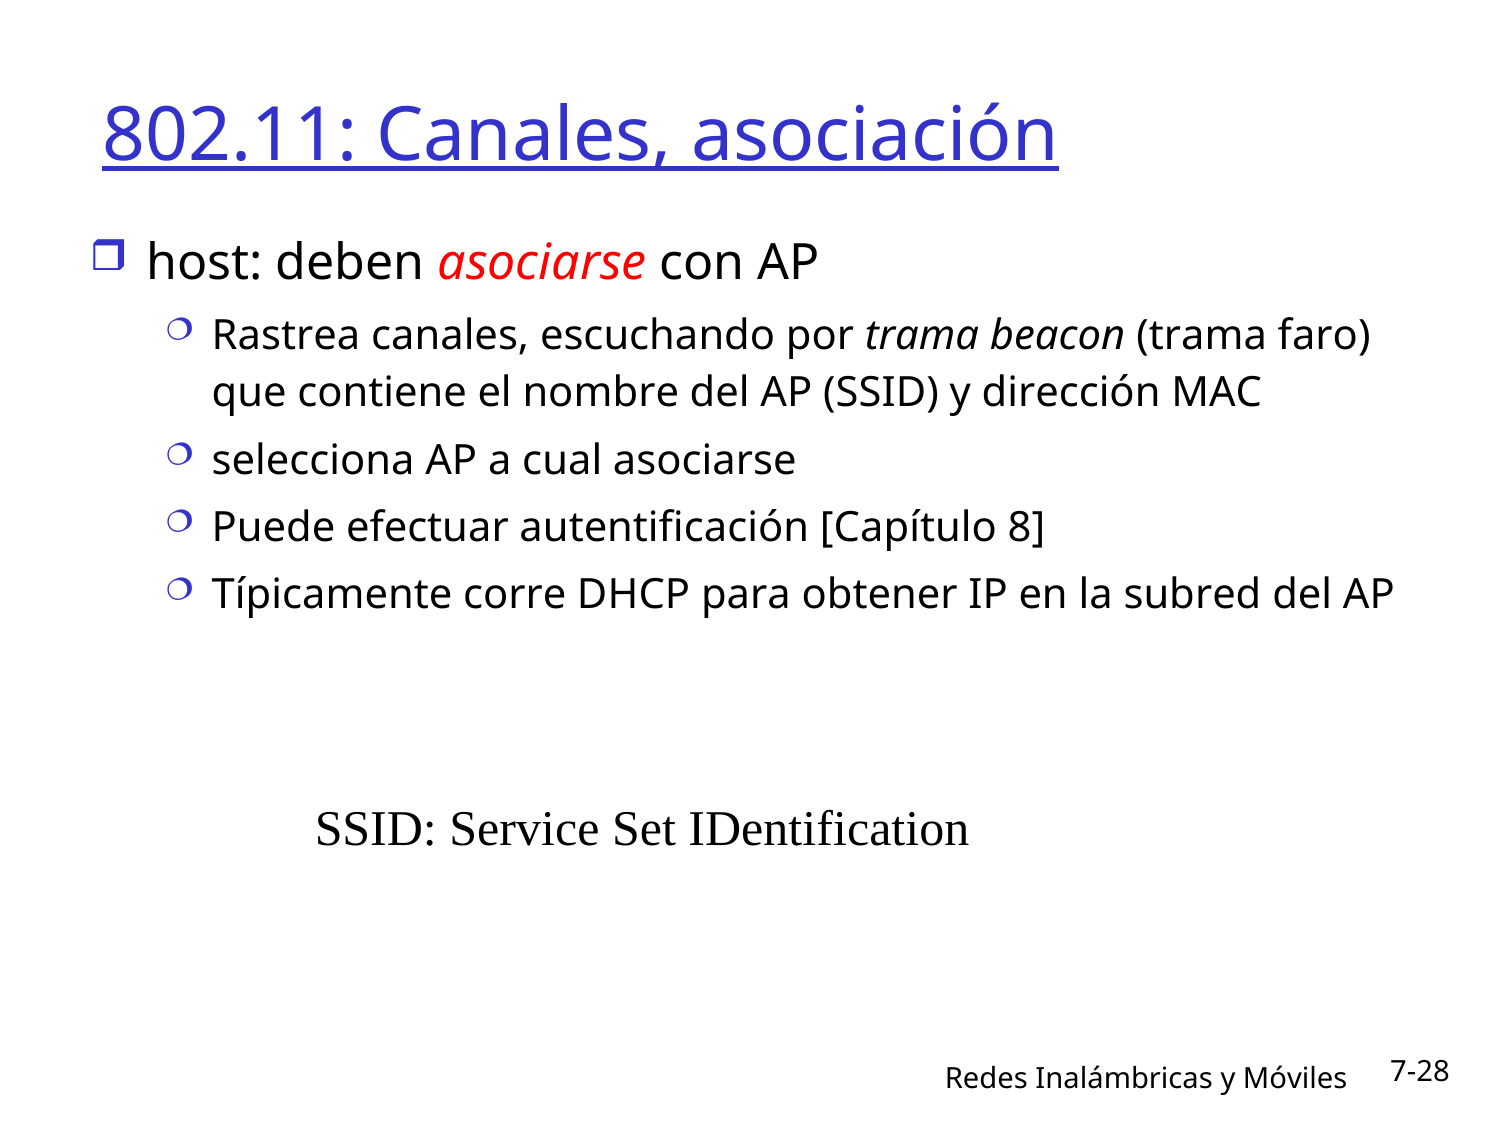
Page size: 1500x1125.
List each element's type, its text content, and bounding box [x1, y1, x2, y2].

text_box SSID: Service Set IDentification [300, 787, 985, 863]
title 802.11: Canales, asociación [87, 37, 1363, 218]
list host: deben asociarse con AP Rastrea canales, escuchando por trama beacon (trama faro) que contiene el nombre del AP (SSID) y dirección MAC selecciona AP a cual asociarse Puede efectuar autentificación [Capítulo 8] Típicamente corre DHCP para obtener IP en la subred del AP [75, 218, 1426, 982]
